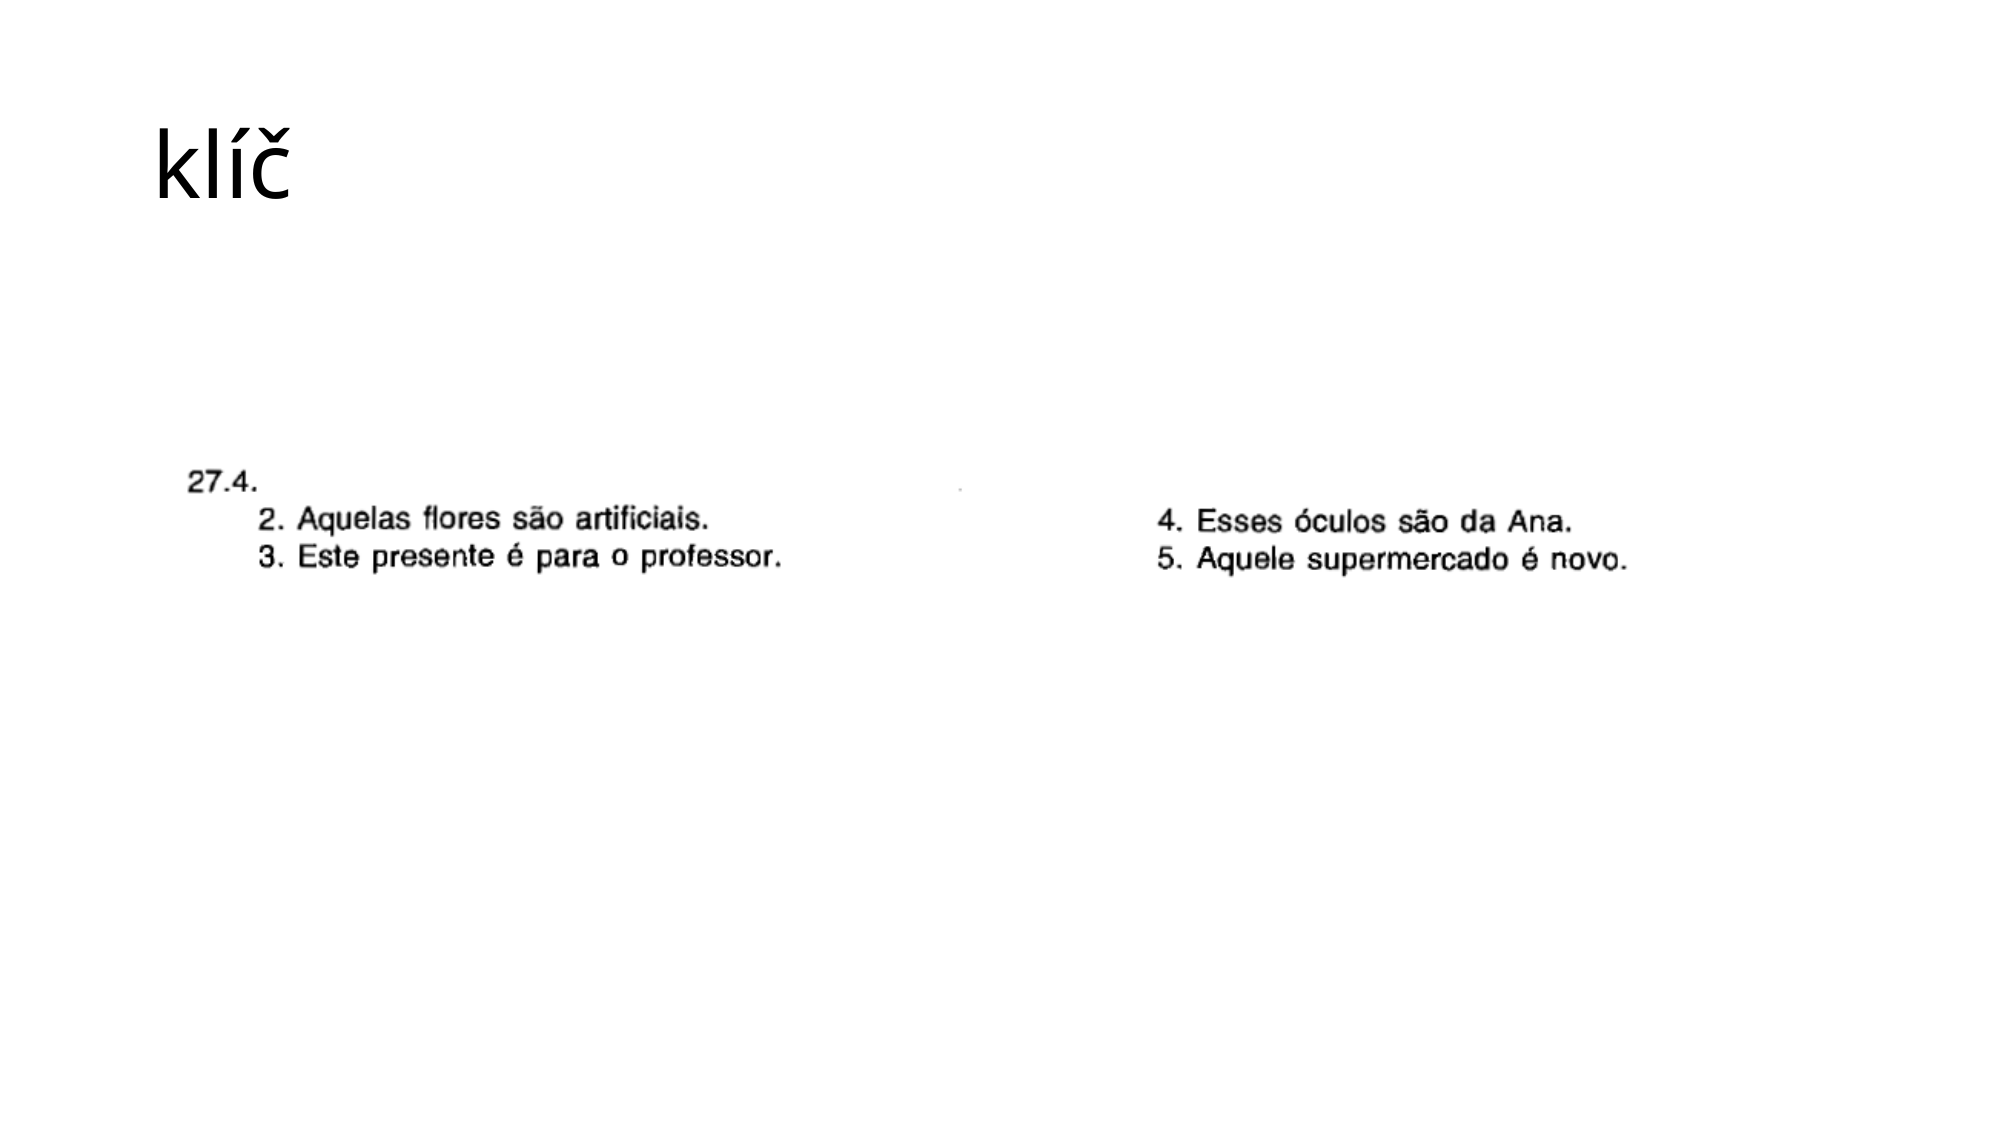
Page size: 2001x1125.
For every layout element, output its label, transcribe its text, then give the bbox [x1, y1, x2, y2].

title klíč [137, 59, 1863, 278]
picture [137, 442, 1975, 607]
